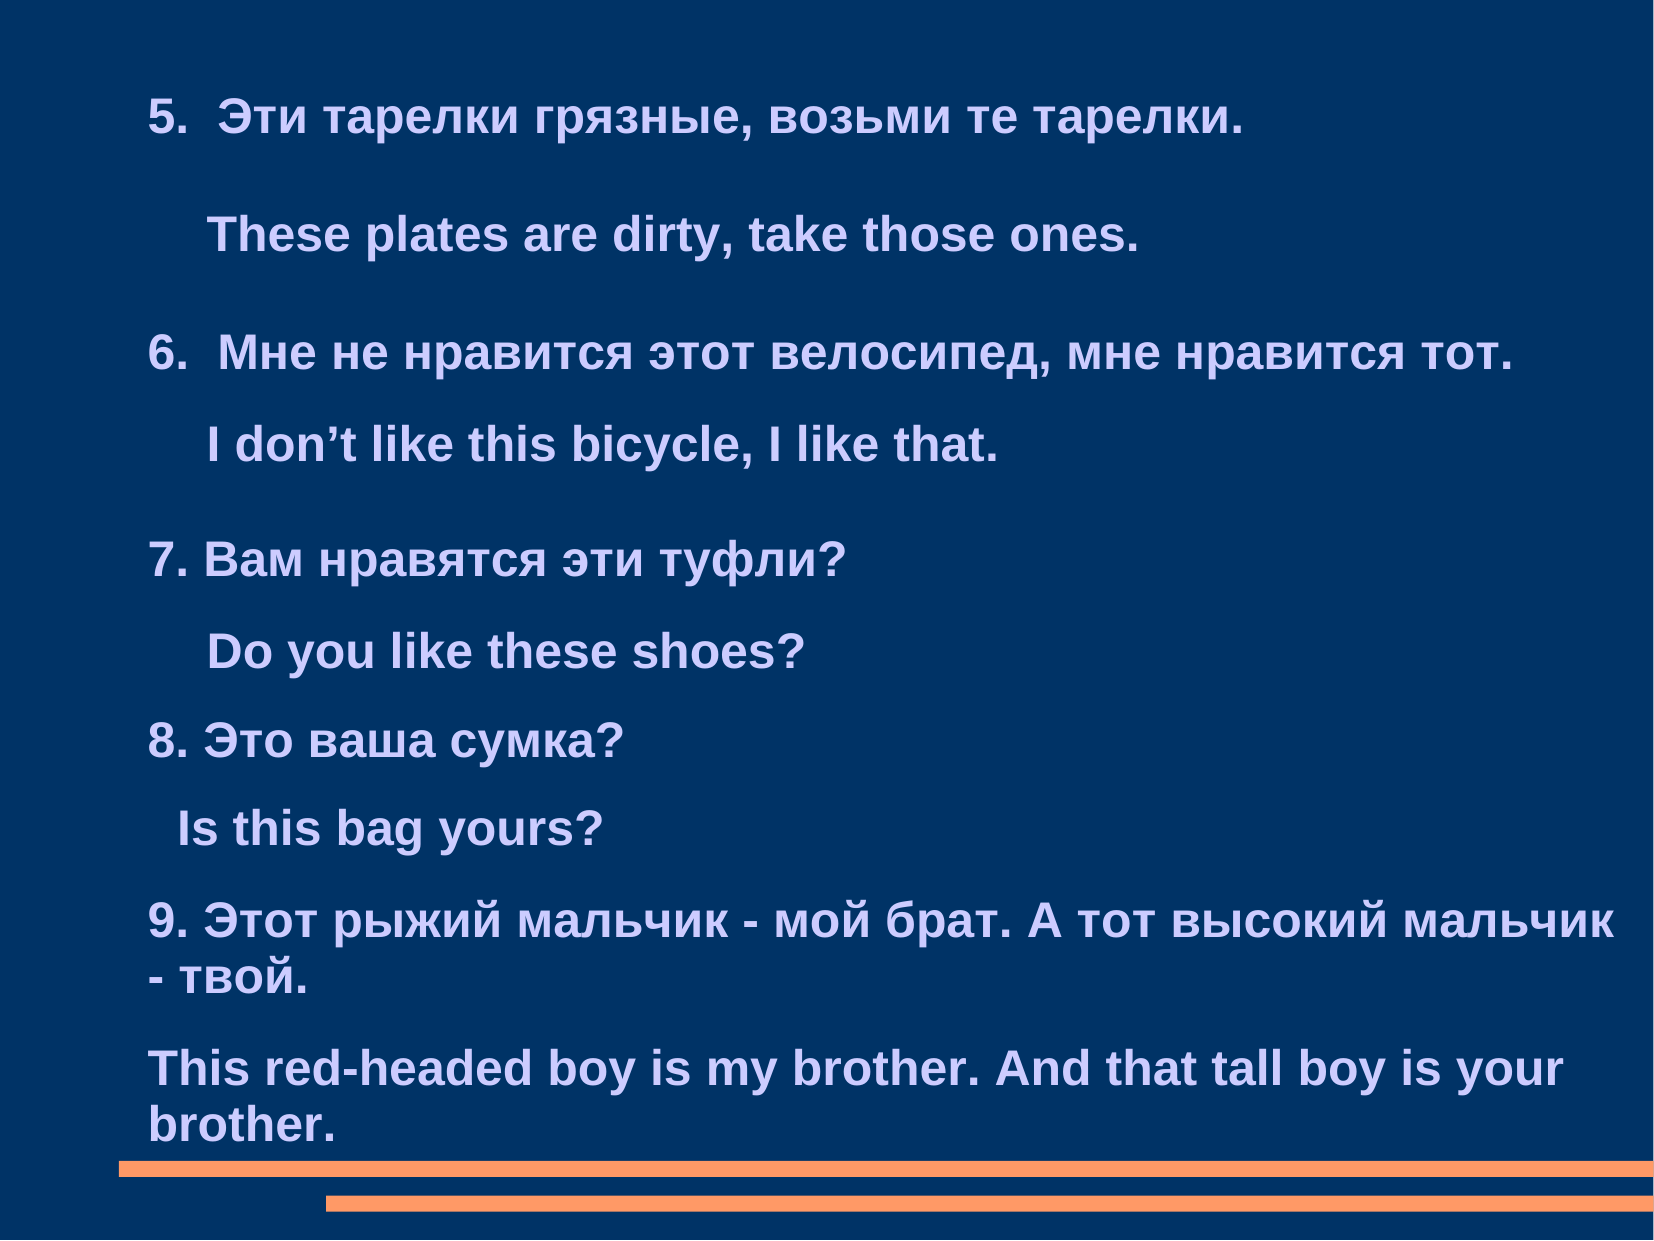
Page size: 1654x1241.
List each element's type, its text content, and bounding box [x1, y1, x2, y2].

text_box I don’t like this bicycle, I like that. [206, 416, 1536, 473]
text_box 7. Вам нравятся эти туфли? [147, 531, 1506, 588]
text_box Do you like these shoes? [206, 623, 1182, 680]
text_box 5. Эти тарелки грязные, возьми те тарелки. [147, 88, 1536, 145]
text_box These plates are dirty, take those ones. [206, 206, 1418, 293]
text_box 6. Мне не нравится этот велосипед, мне нравится тот. [147, 324, 1536, 381]
text_box 8. Это ваша сумка? [147, 711, 1536, 768]
text_box 9. Этот рыжий мальчик - мой брат. А тот высокий мальчик - твой. [147, 892, 1625, 1004]
text_box This red-headed boy is my brother. And that tall boy is your brother. [147, 1040, 1625, 1152]
text_box Is this bag yours? [177, 800, 1123, 857]
